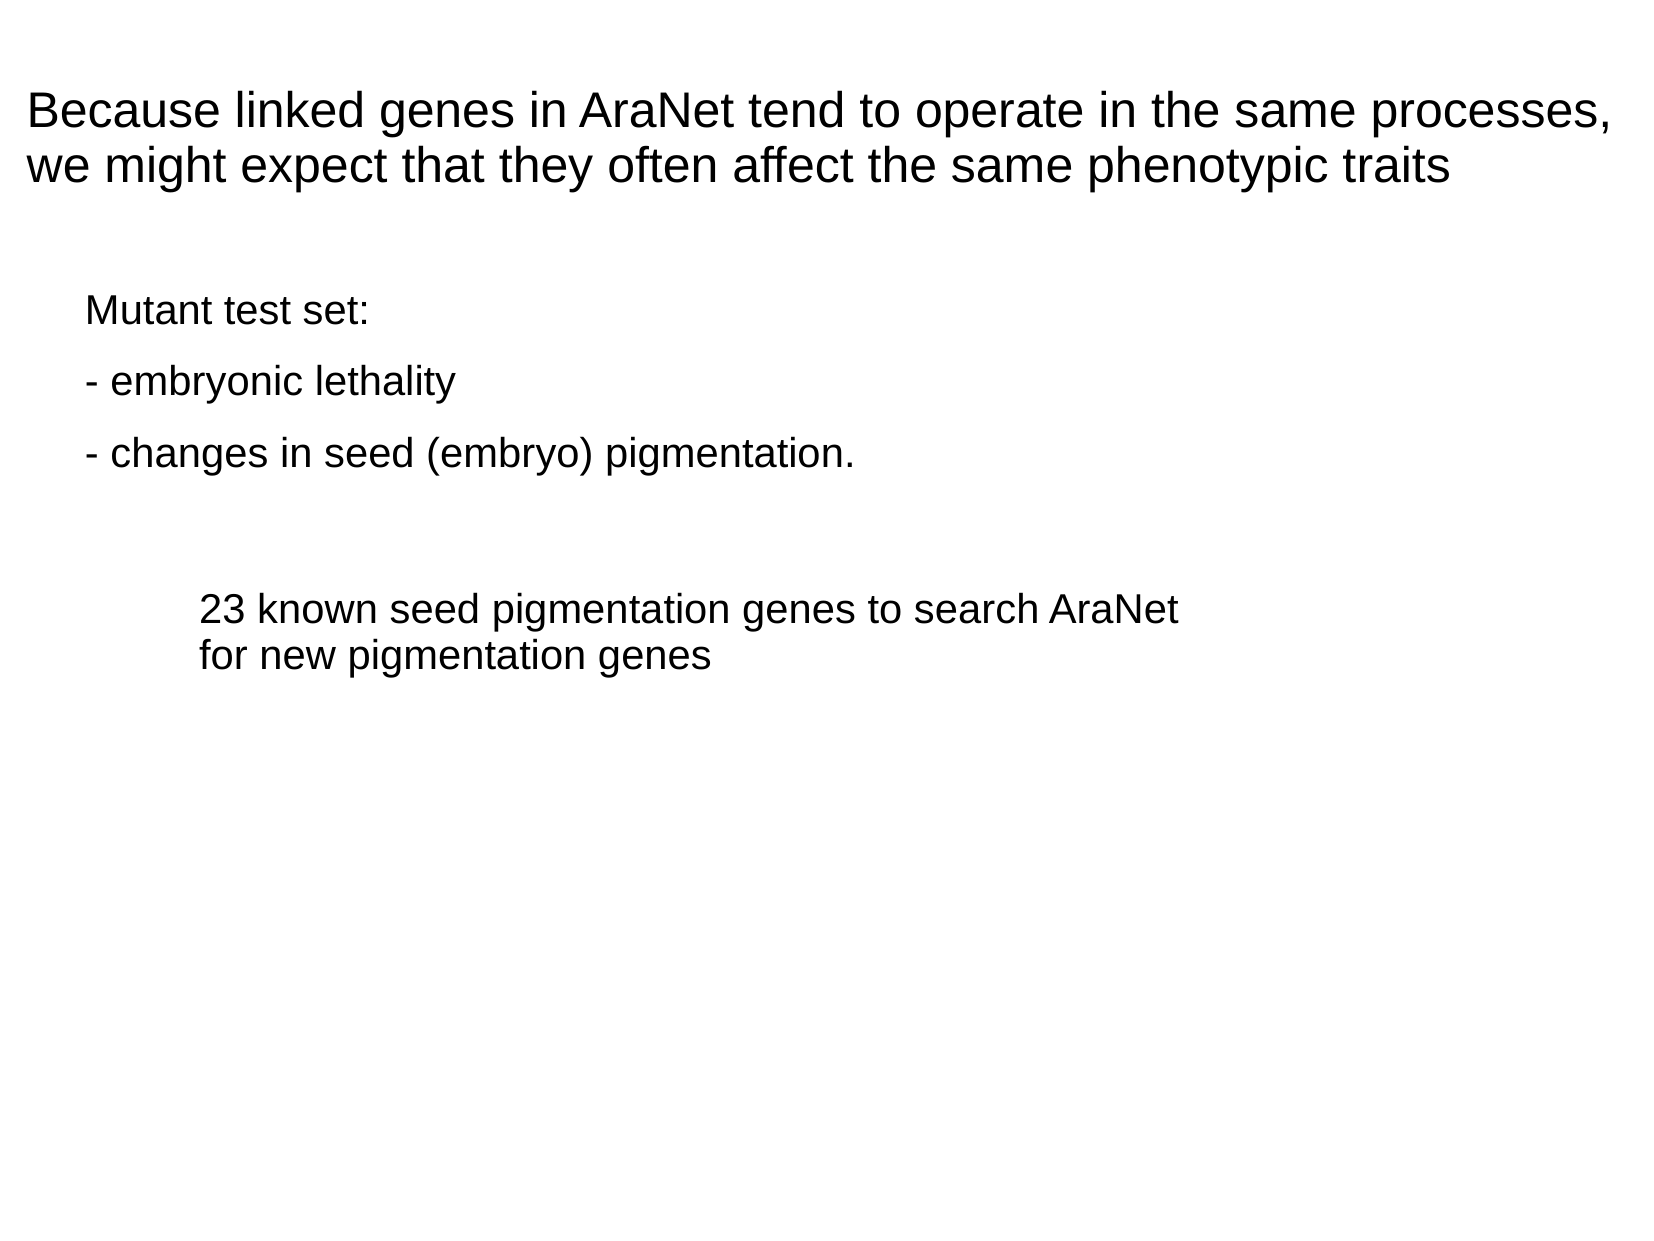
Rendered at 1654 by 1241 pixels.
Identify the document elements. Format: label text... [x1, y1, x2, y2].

text_box Mutant test set: - embryonic lethality - changes in seed (embryo) pigmentation. [70, 279, 883, 488]
text_box Because linked genes in AraNet tend to operate in the same processes, we might expect that they often affect the same phenotypic traits [11, 74, 1654, 205]
text_box 23 known seed pigmentation genes to search AraNet for new pigmentation genes [184, 578, 1199, 689]
